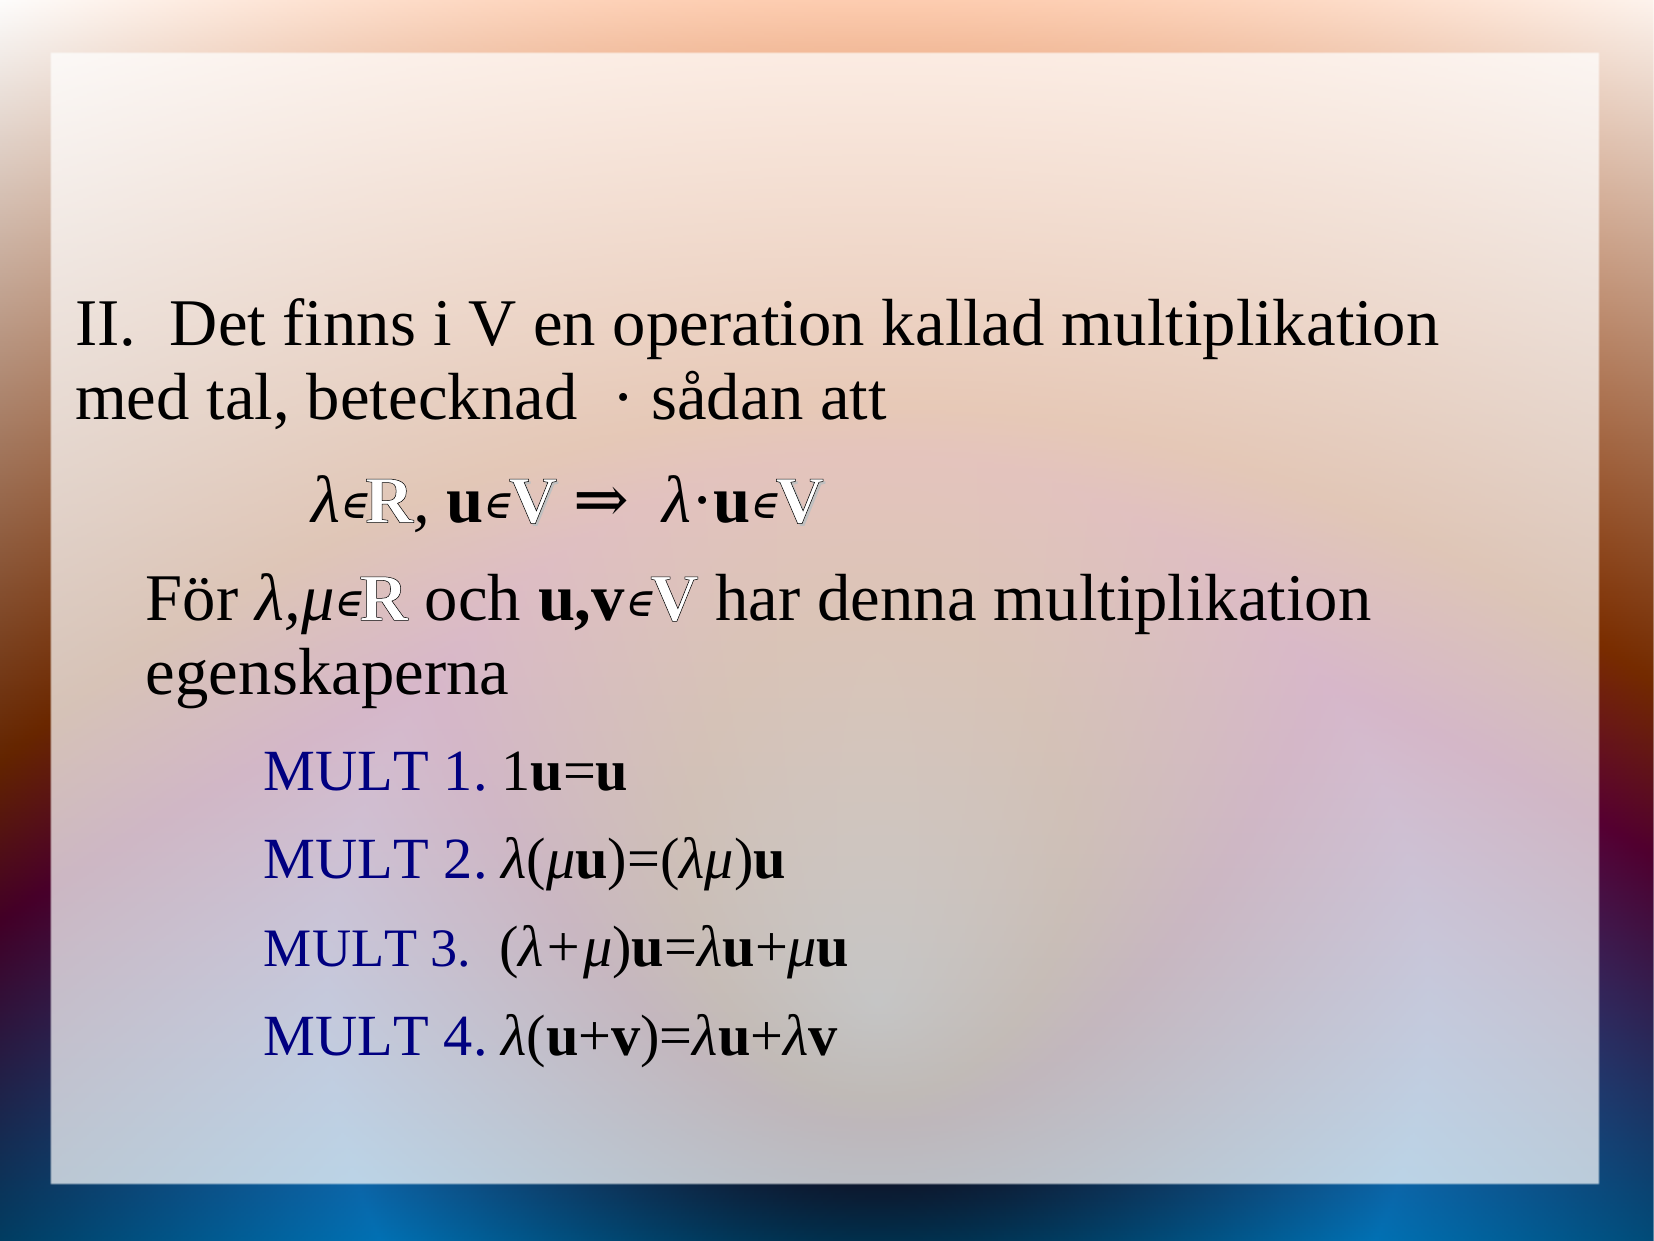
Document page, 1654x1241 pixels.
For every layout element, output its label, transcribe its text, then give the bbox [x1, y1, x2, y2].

picture [0, 0, 1654, 1241]
list Det finns i V en operation kallad multiplikation med tal, betecknad · sådan att λ∊R, u∊V ⇒ λ·u∊V För λ,μ∊R och u,v∊V har denna multiplikation egenskaperna 1u=u λ(μu)=(λμ)u (λ+μ)u=λu+μu λ(u+v)=λu+λv [75, 285, 1564, 1105]
